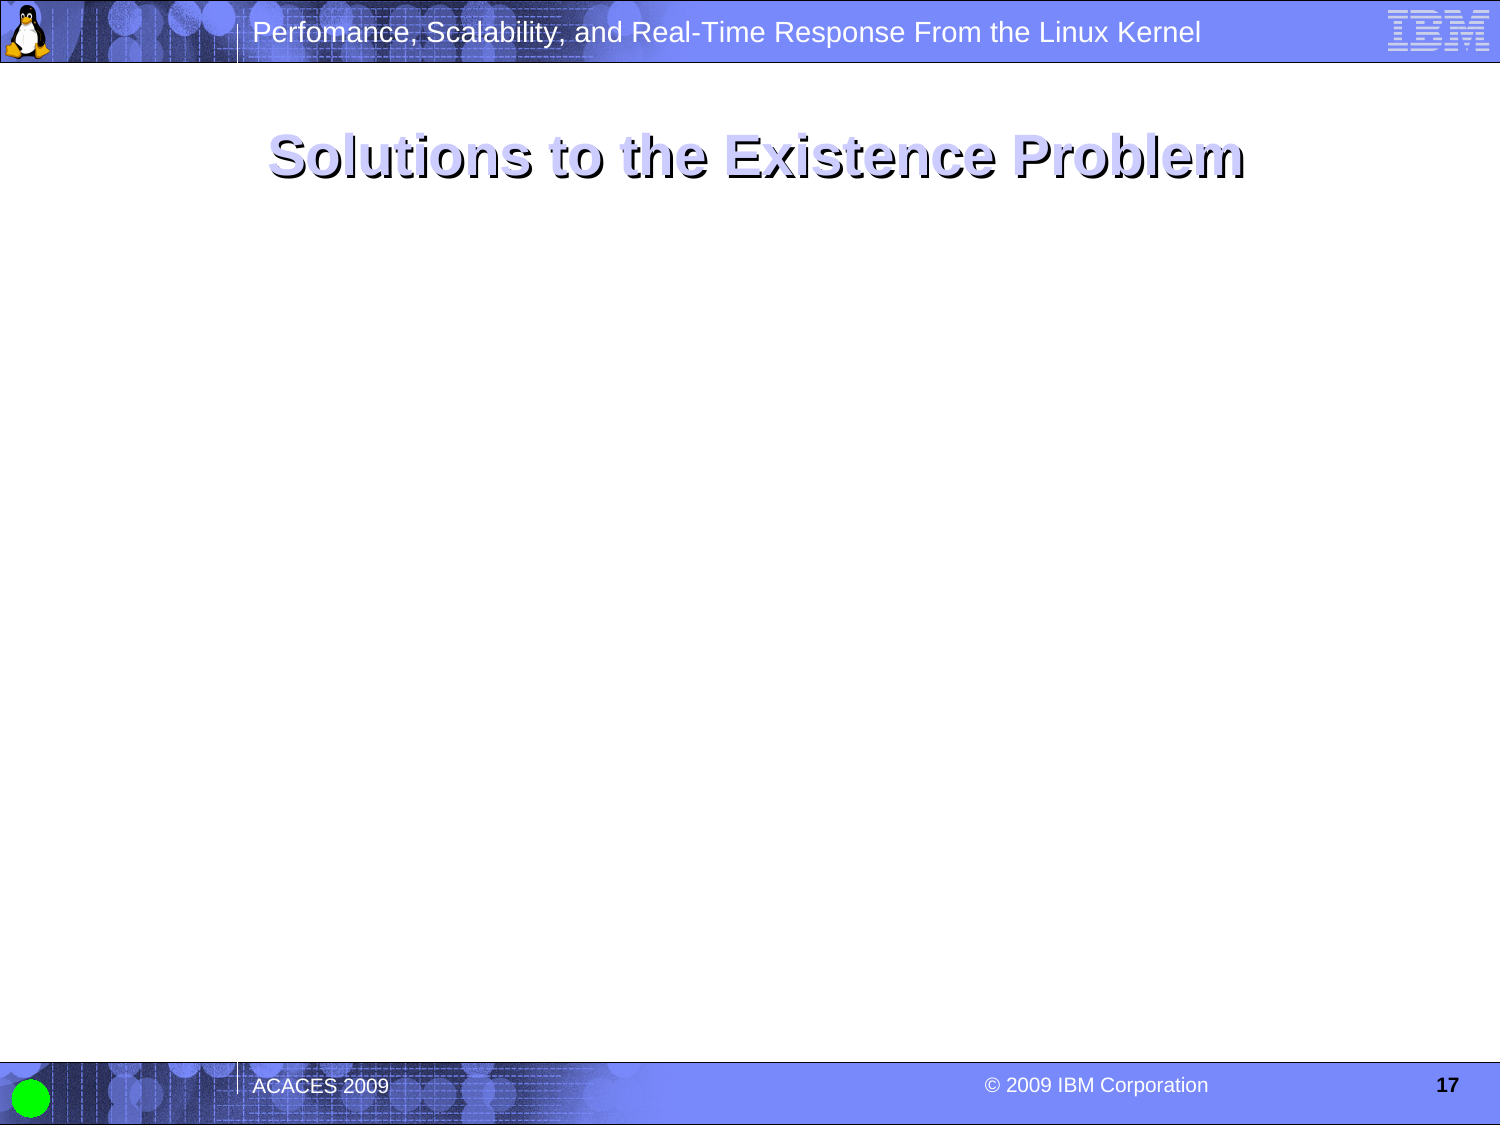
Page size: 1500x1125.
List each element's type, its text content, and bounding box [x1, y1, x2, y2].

picture [1, 1, 1500, 62]
text_box [11, 1079, 50, 1118]
title Solutions to the Existence Problem [79, 124, 1433, 192]
picture [0, 1063, 1500, 1124]
